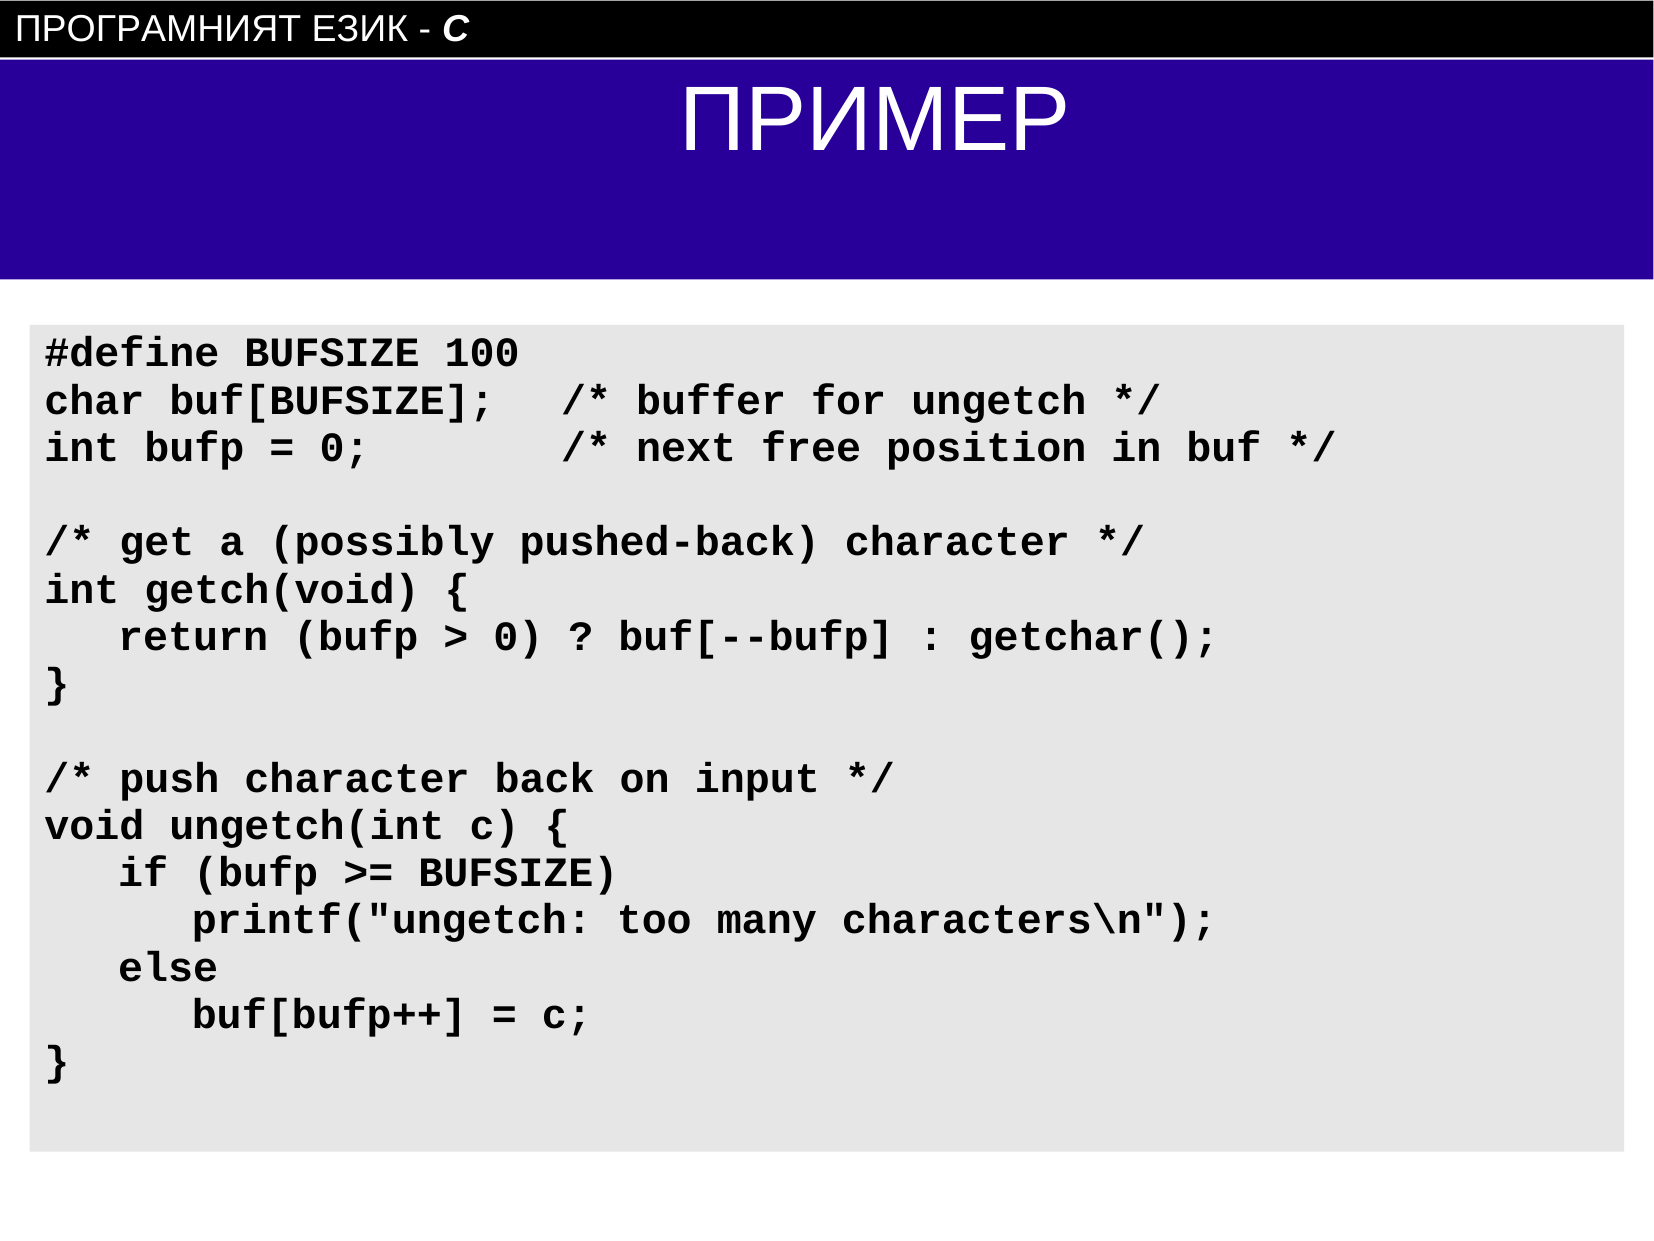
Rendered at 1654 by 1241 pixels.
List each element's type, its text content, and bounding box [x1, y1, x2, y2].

text_box ПРОГРАМНИЯT ЕЗИК - С [0, 0, 1654, 58]
text_box #define BUFSIZE 100 char buf[BUFSIZE]; /* buffer for ungetch */ int bufp = 0; /* next free position in buf */ /* get a (possibly pushed-back) character */ int getch(void) { return (bufp > 0) ? buf[--bufp] : getchar(); } /* push character back on input */ void ungetch(int c) { if (bufp >= BUFSIZE) printf("ungetch: too many characters\n"); else buf[bufp++] = c; } [29, 324, 1625, 1152]
text_box ПРИМЕР [0, 59, 1654, 280]
